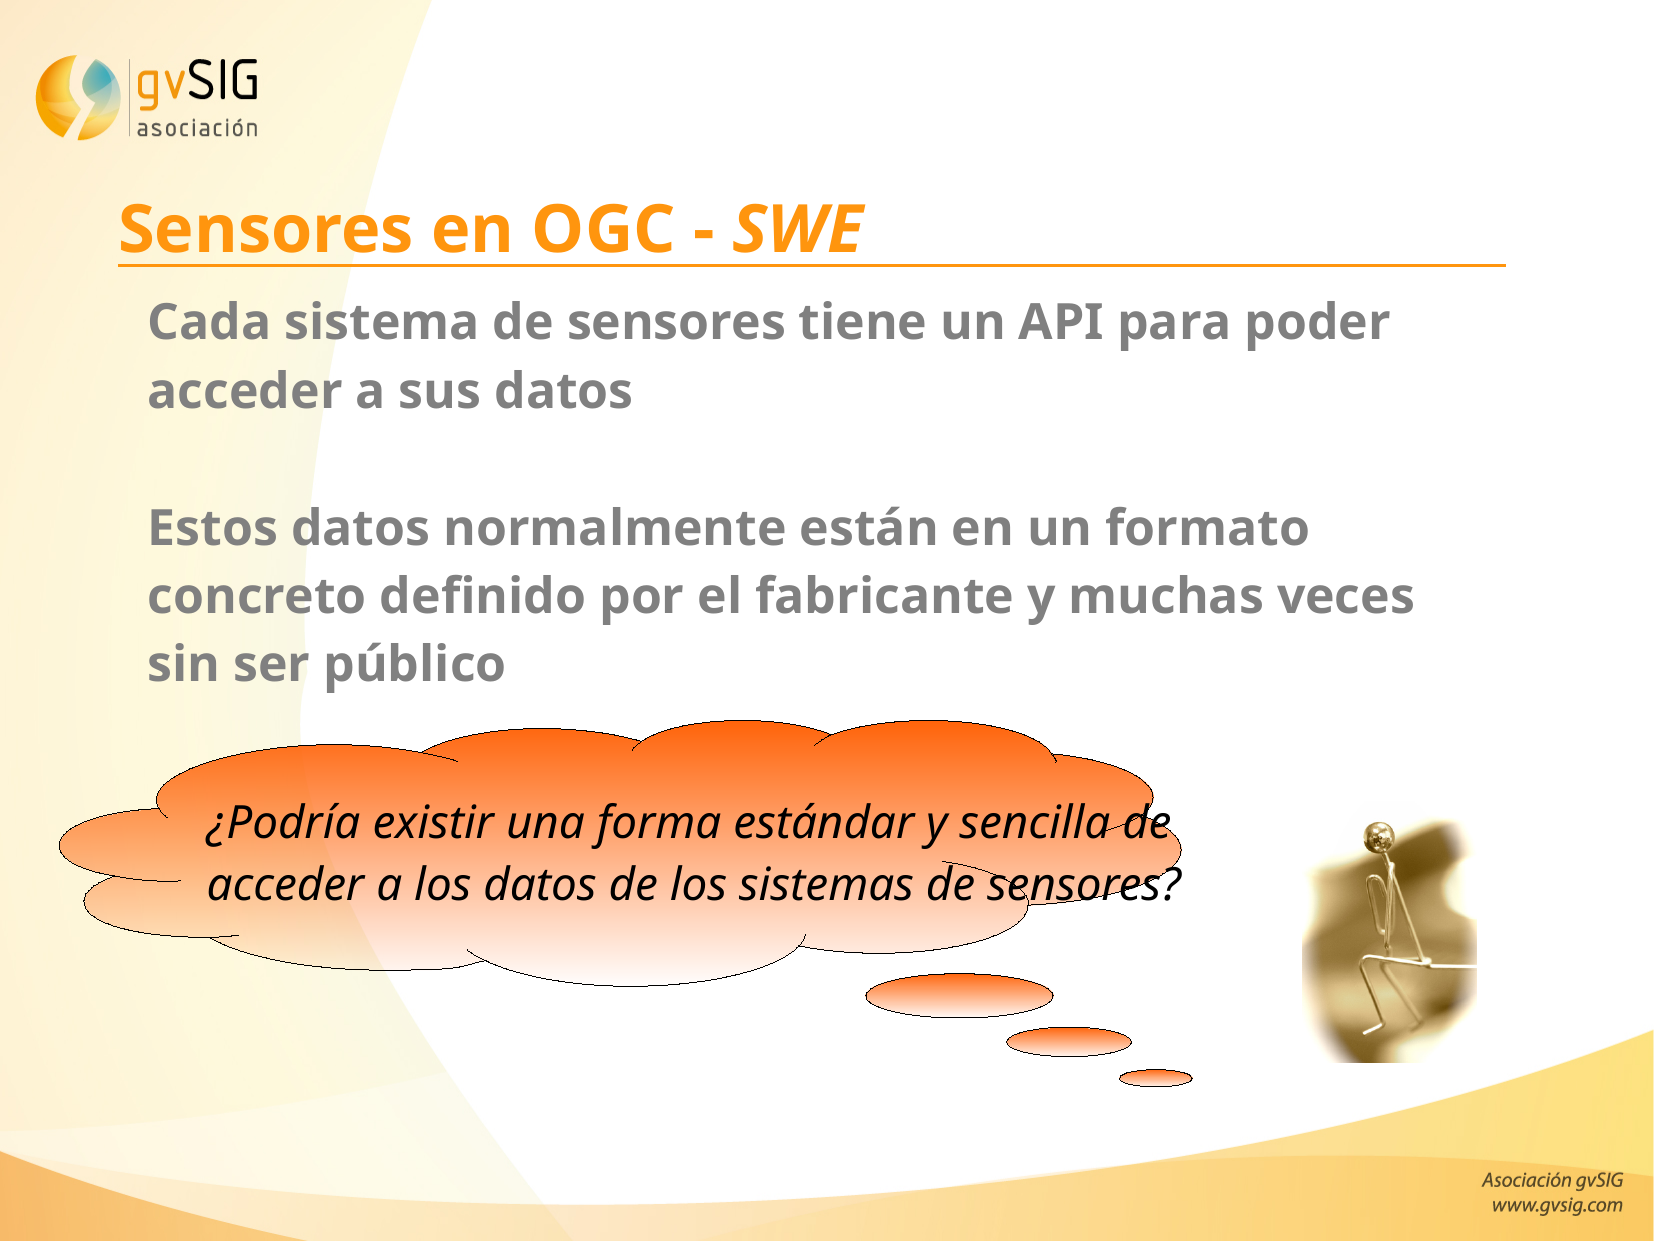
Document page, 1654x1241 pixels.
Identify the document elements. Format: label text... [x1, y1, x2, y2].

text_box [59, 720, 1128, 987]
text_box Cada sistema de sensores tiene un API para poder acceder a sus datos Estos datos normalmente están en un formato concreto definido por el fabricante y muchas veces sin ser público [147, 316, 1447, 667]
text_box ¿Podría existir una forma estándar y sencilla de acceder a los datos de los sistemas de sensores? [206, 771, 1211, 932]
picture [0, 0, 1654, 1241]
text_box [865, 973, 1054, 1018]
title Sensores en OGC - SWE [118, 177, 1607, 276]
text_box [1006, 1027, 1132, 1057]
text_box [1119, 1069, 1193, 1087]
